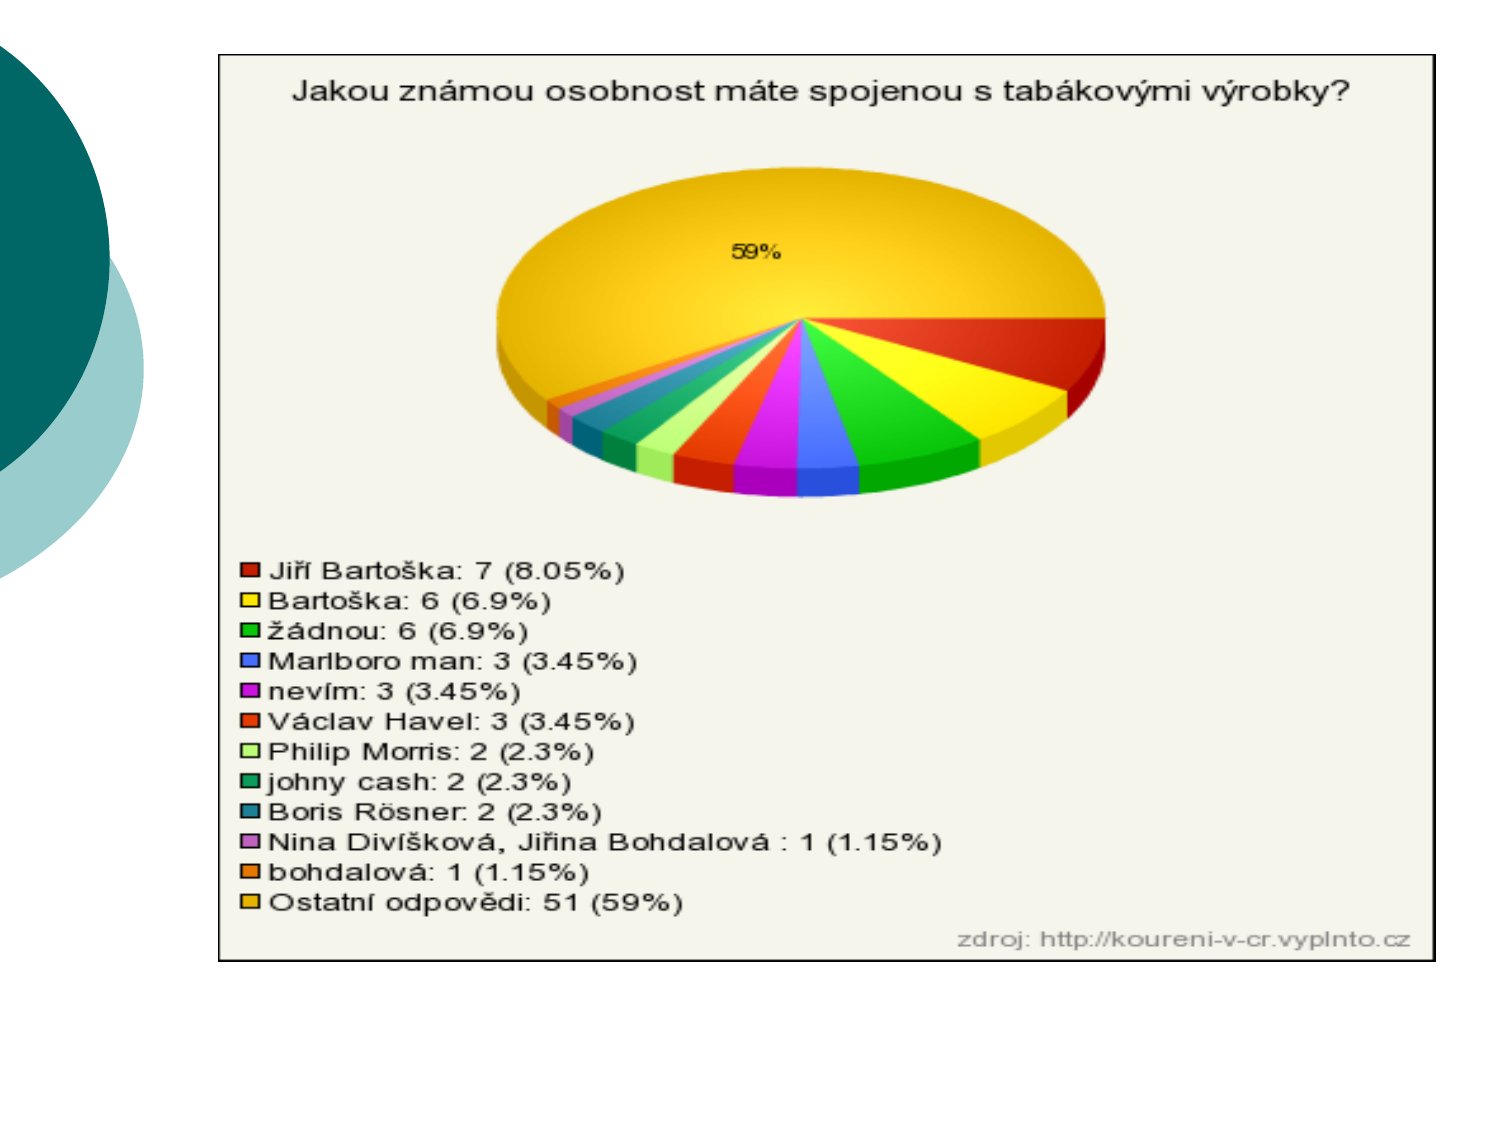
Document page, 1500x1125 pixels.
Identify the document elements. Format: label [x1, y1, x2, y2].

picture [218, 54, 1436, 962]
